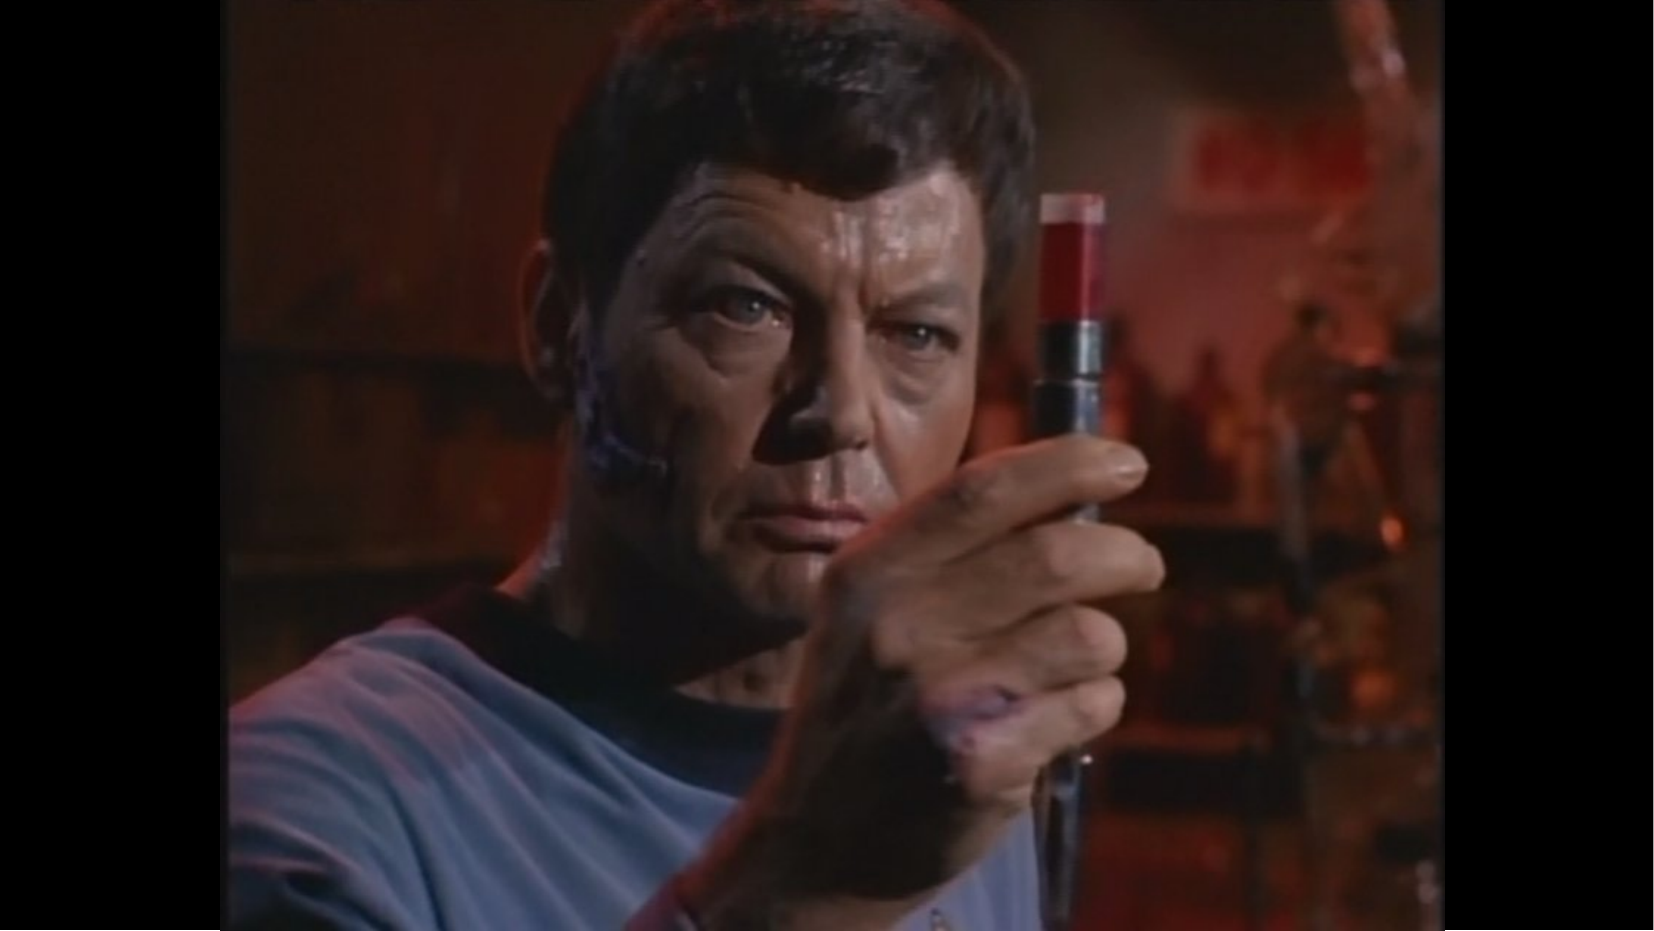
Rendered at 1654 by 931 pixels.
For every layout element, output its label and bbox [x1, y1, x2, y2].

picture [220, 0, 1445, 931]
